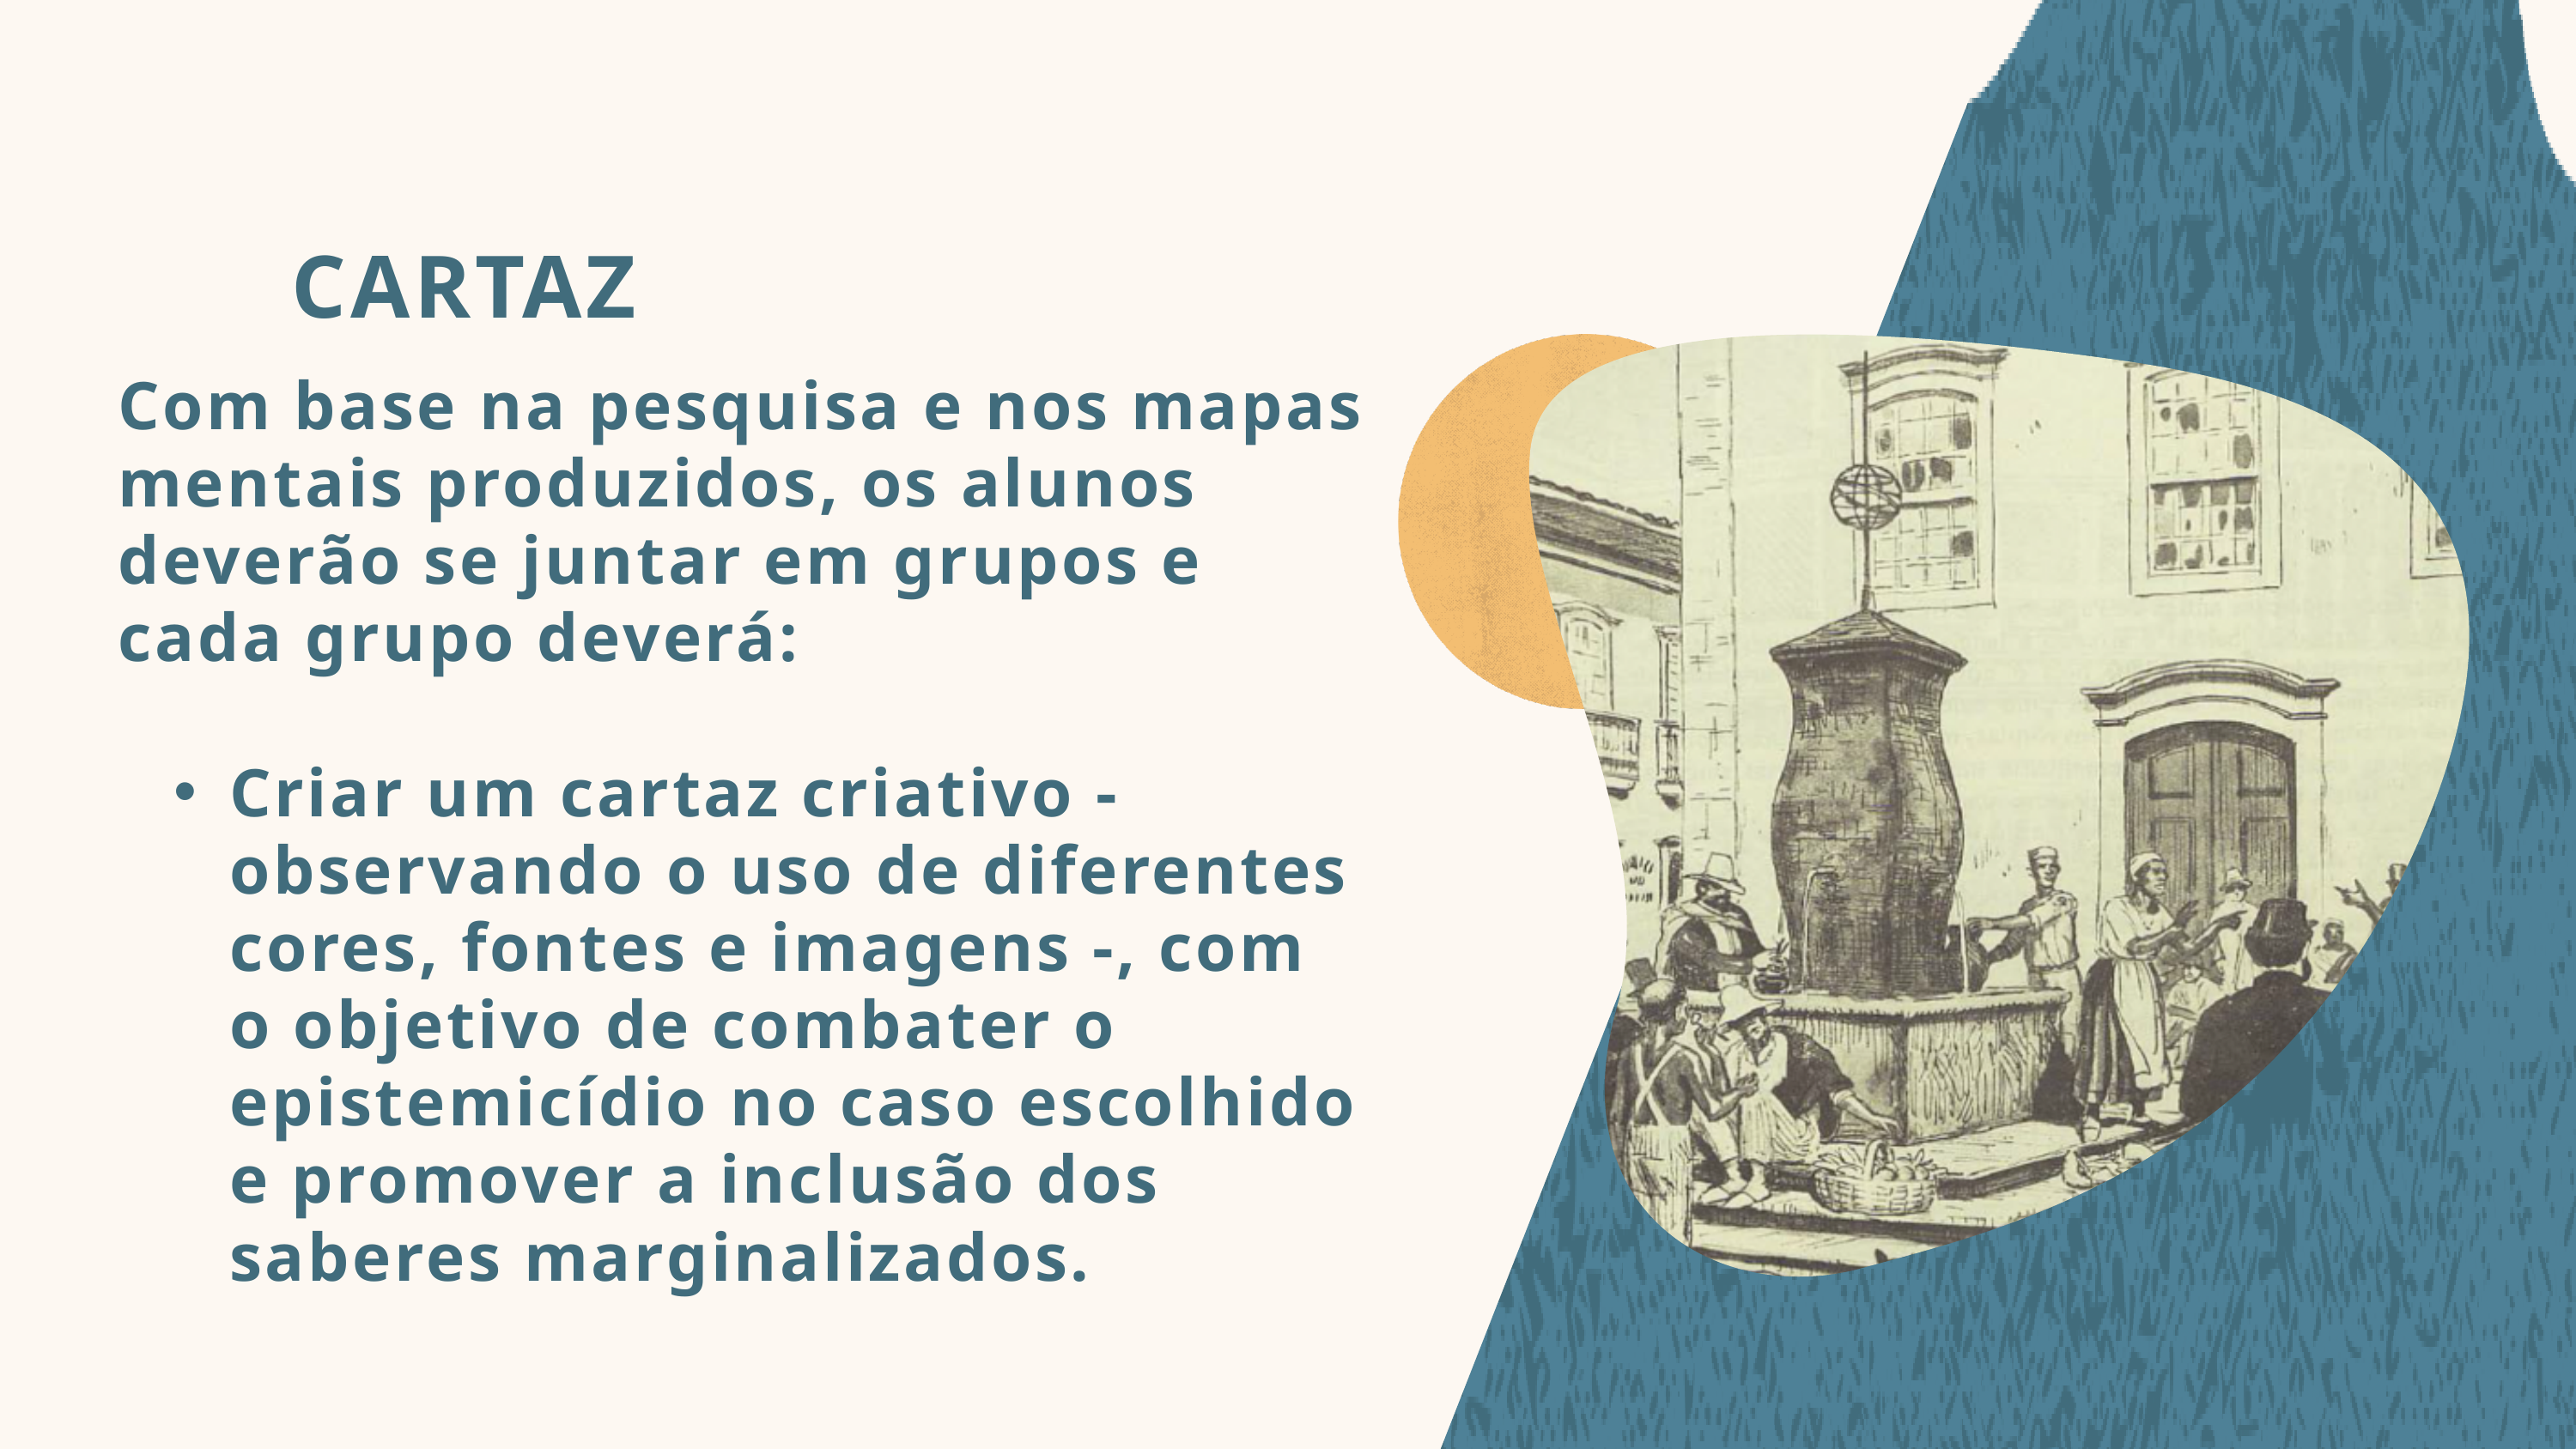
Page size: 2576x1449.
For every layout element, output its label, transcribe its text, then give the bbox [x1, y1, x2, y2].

text_box Com base na pesquisa e nos mapas mentais produzidos, os alunos deverão se juntar em grupos e cada grupo deverá: Criar um cartaz criativo - observando o uso de diferentes cores, fontes e imagens -, com o objetivo de combater o epistemicídio no caso escolhido e promover a inclusão dos saberes marginalizados. [118, 365, 1372, 1372]
text_box [1398, 0, 2576, 1449]
text_box CARTAZ [118, 233, 837, 336]
